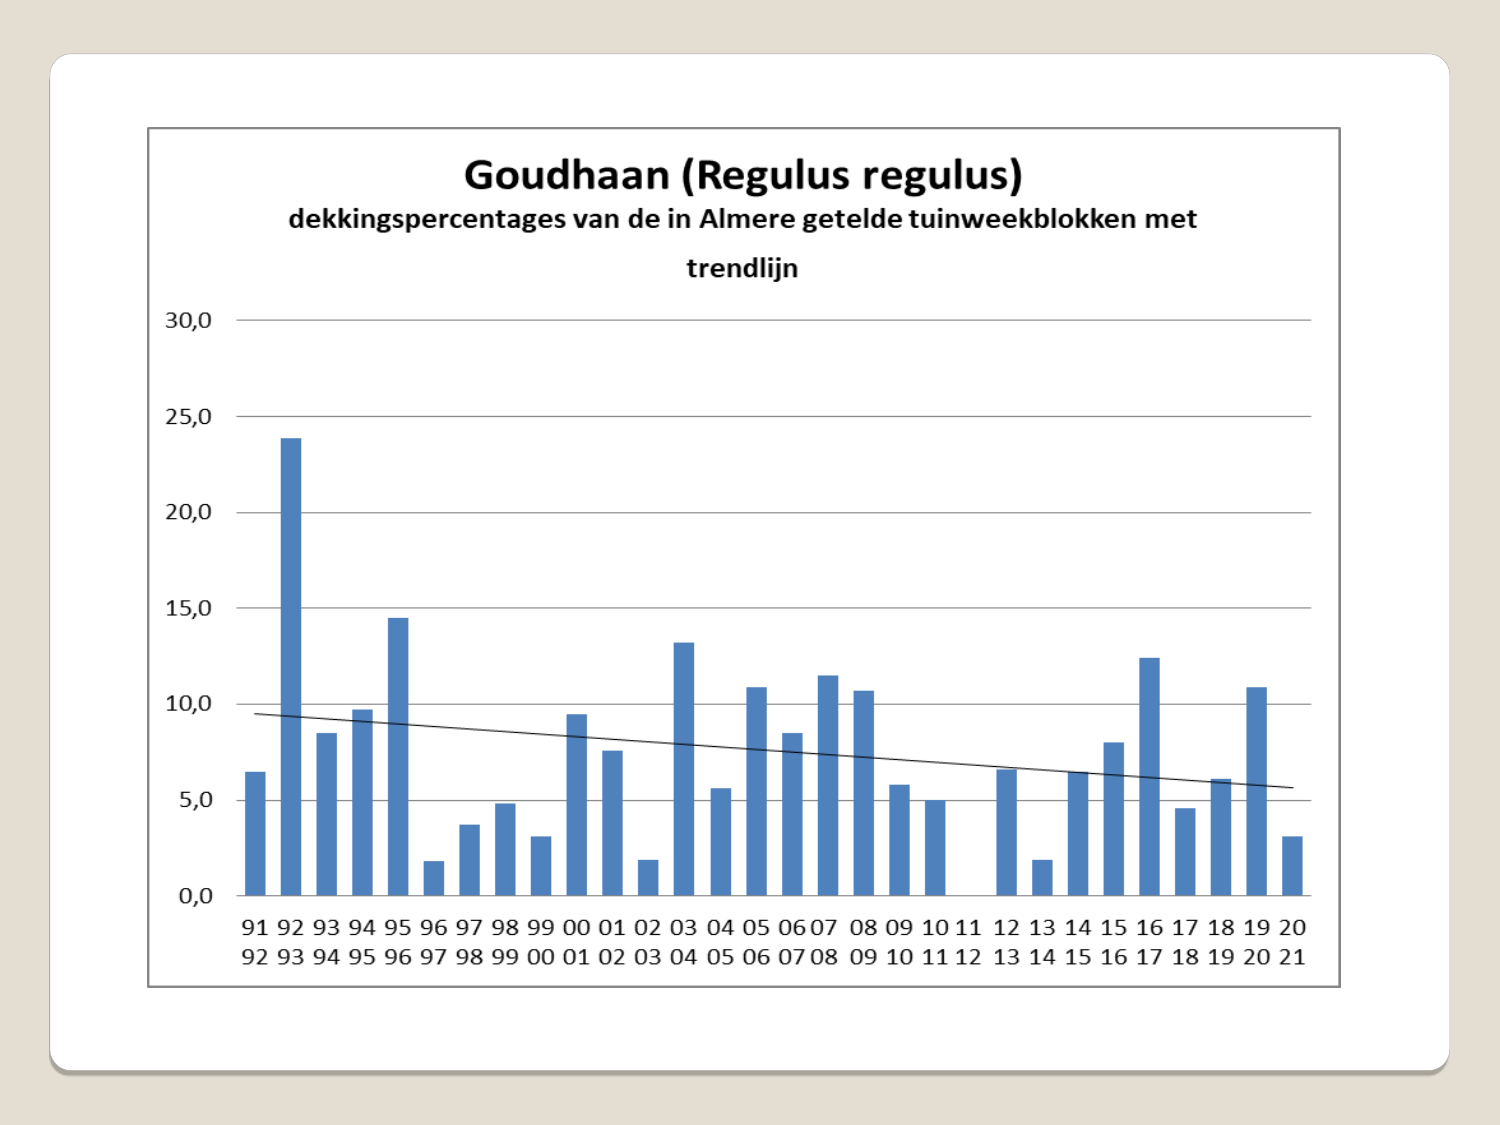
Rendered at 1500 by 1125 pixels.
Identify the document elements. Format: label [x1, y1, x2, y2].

picture [147, 127, 1341, 988]
